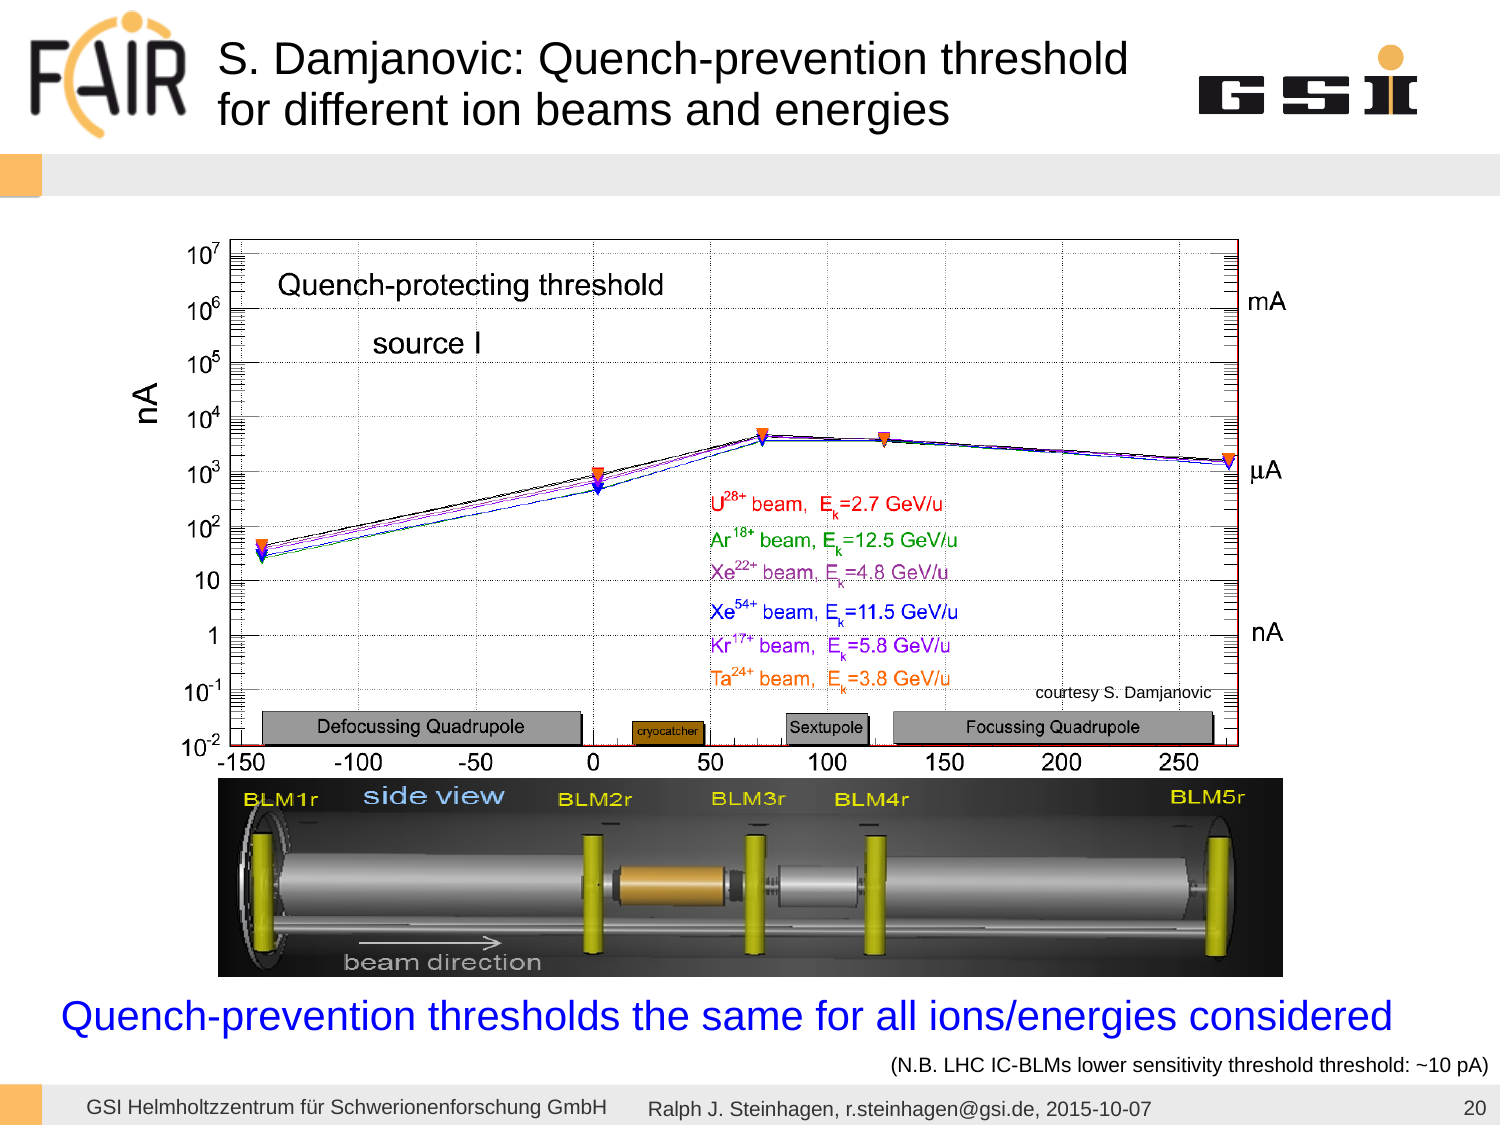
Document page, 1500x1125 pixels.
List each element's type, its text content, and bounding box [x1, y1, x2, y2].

picture [30, 9, 187, 141]
title S. Damjanovic: Quench-prevention threshold for different ion beams and energies [217, 6, 1145, 161]
text_box courtesy S. Damjanovic [1020, 675, 1227, 710]
picture [123, 202, 1297, 985]
picture [1197, 42, 1419, 117]
text_box Quench-prevention thresholds the same for all ions/energies considered [46, 985, 1421, 1047]
text_box (N.B. LHC IC-BLMs lower sensitivity threshold threshold: ~10 pA) [875, 1046, 1500, 1085]
